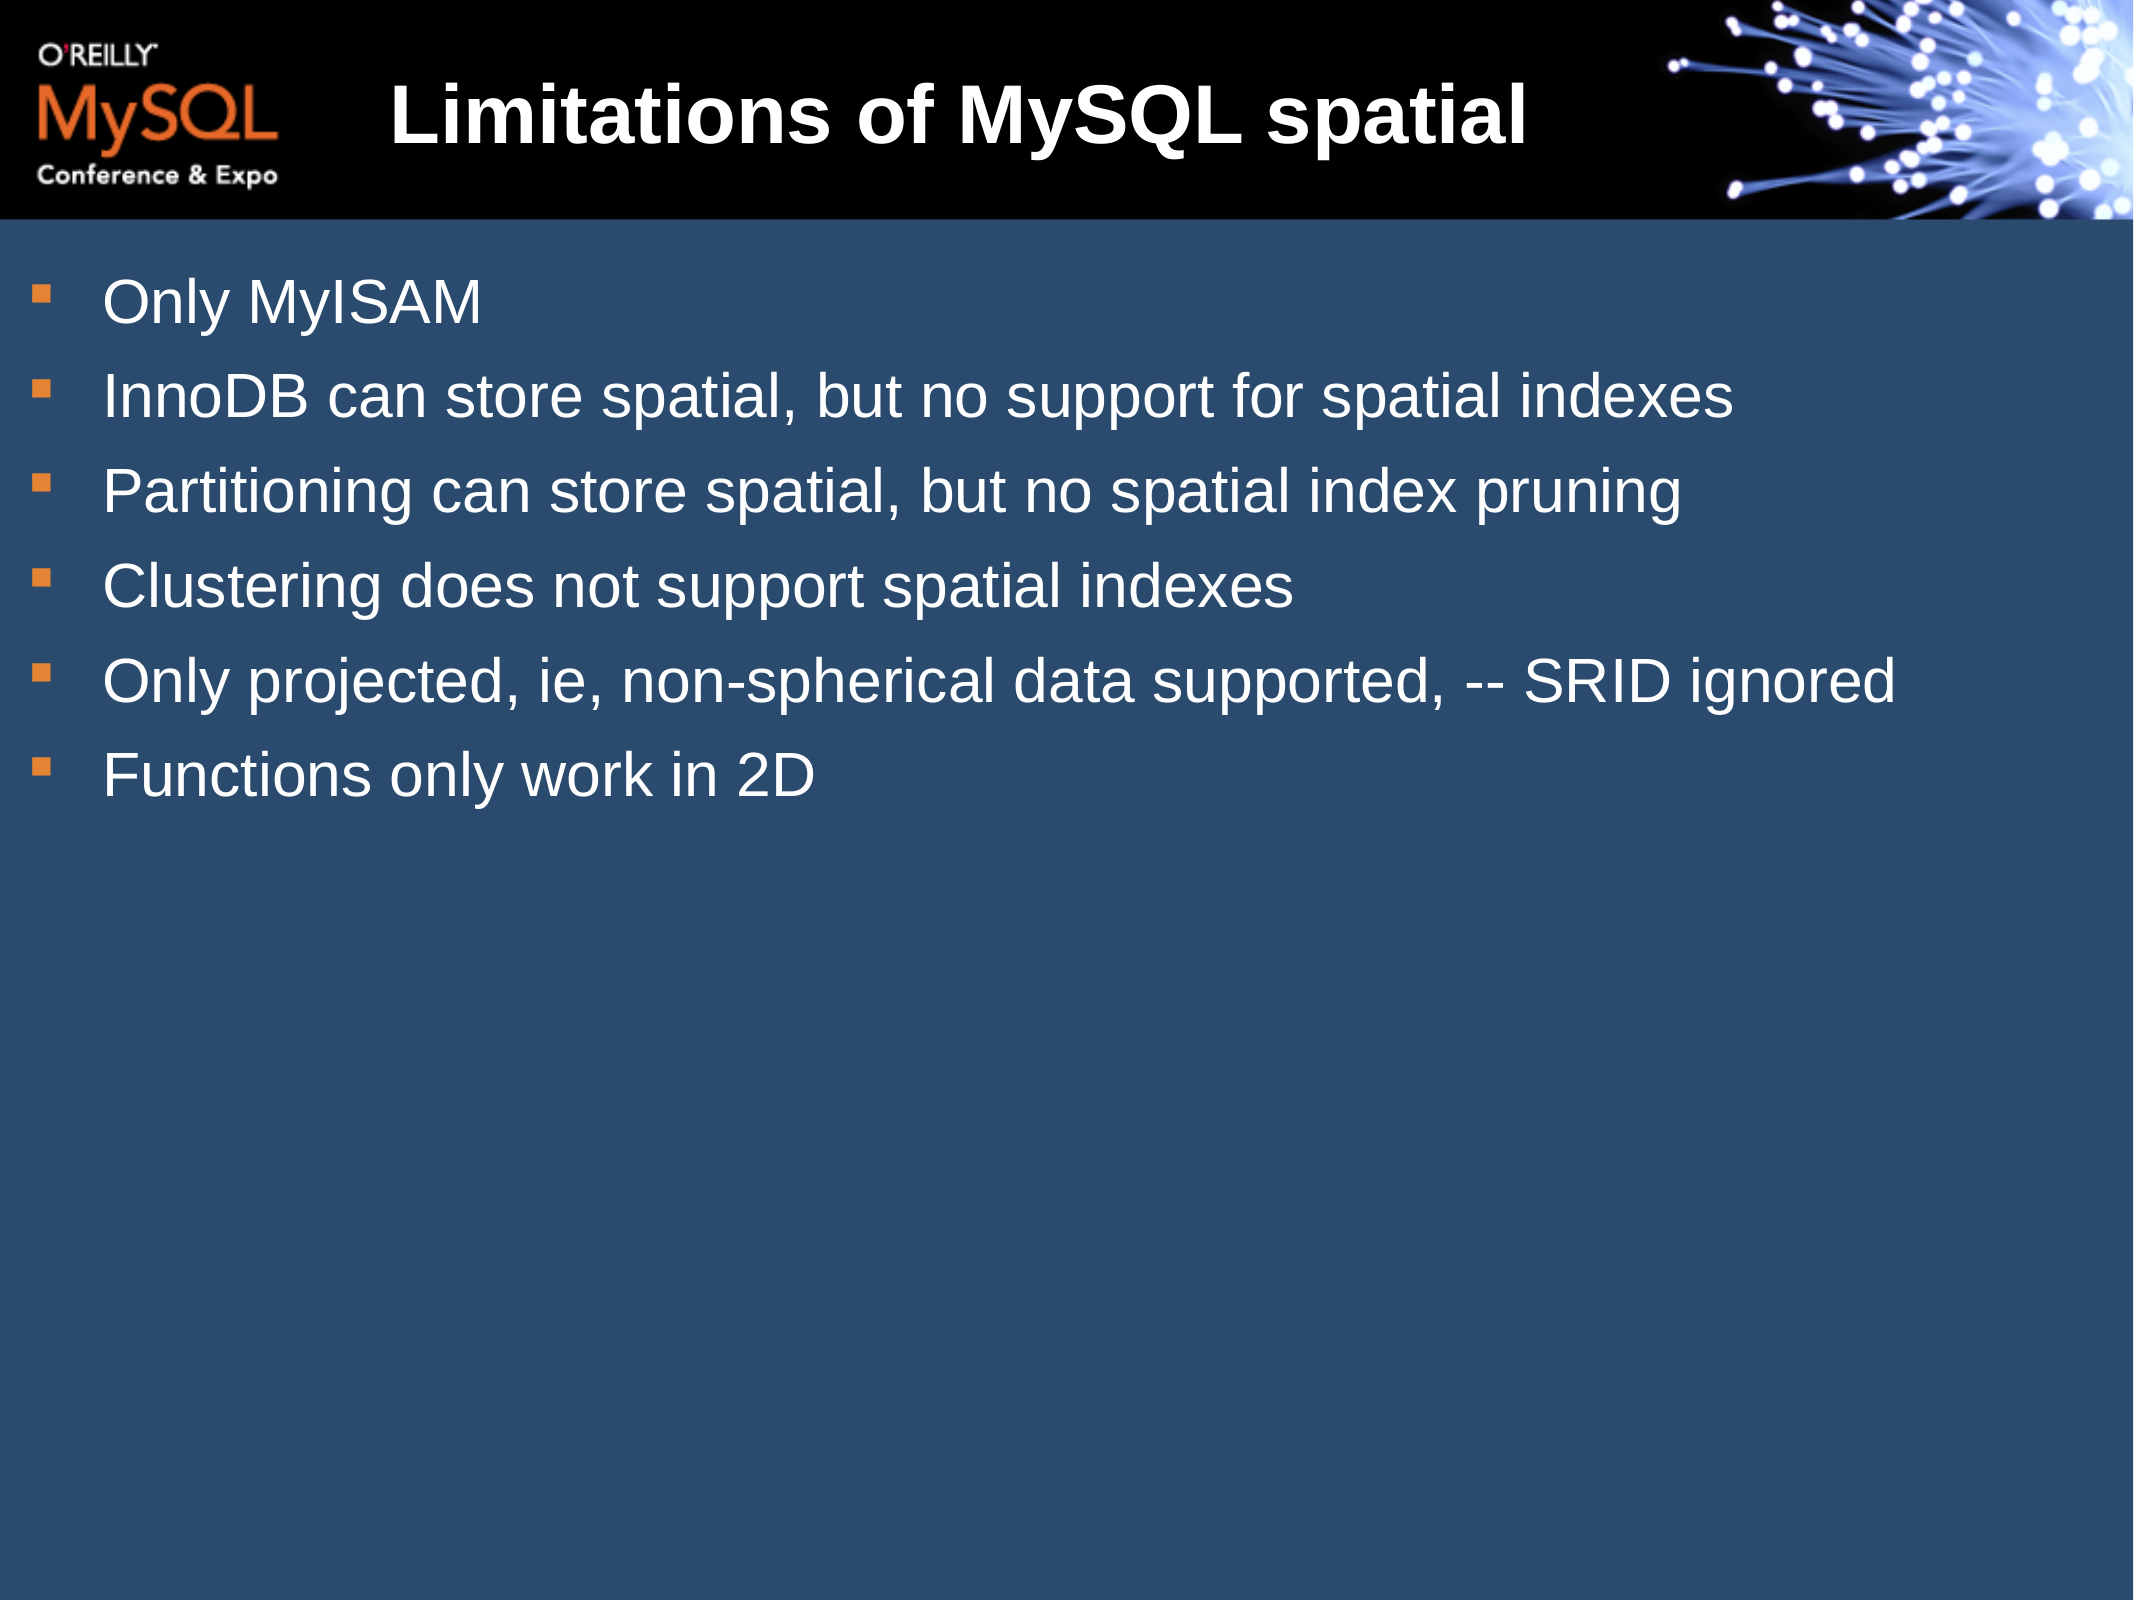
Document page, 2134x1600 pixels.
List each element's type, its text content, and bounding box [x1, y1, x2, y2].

title Limitations of MySQL spatial [381, 36, 2103, 193]
list Only MyISAM InnoDB can store spatial, but no support for spatial indexes Partitioning can store spatial, but no spatial index pruning Clustering does not support spatial indexes Only projected, ie, non-spherical data supported, -- SRID ignored Functions only work in 2D [0, 258, 2100, 976]
picture [0, 0, 2134, 1600]
